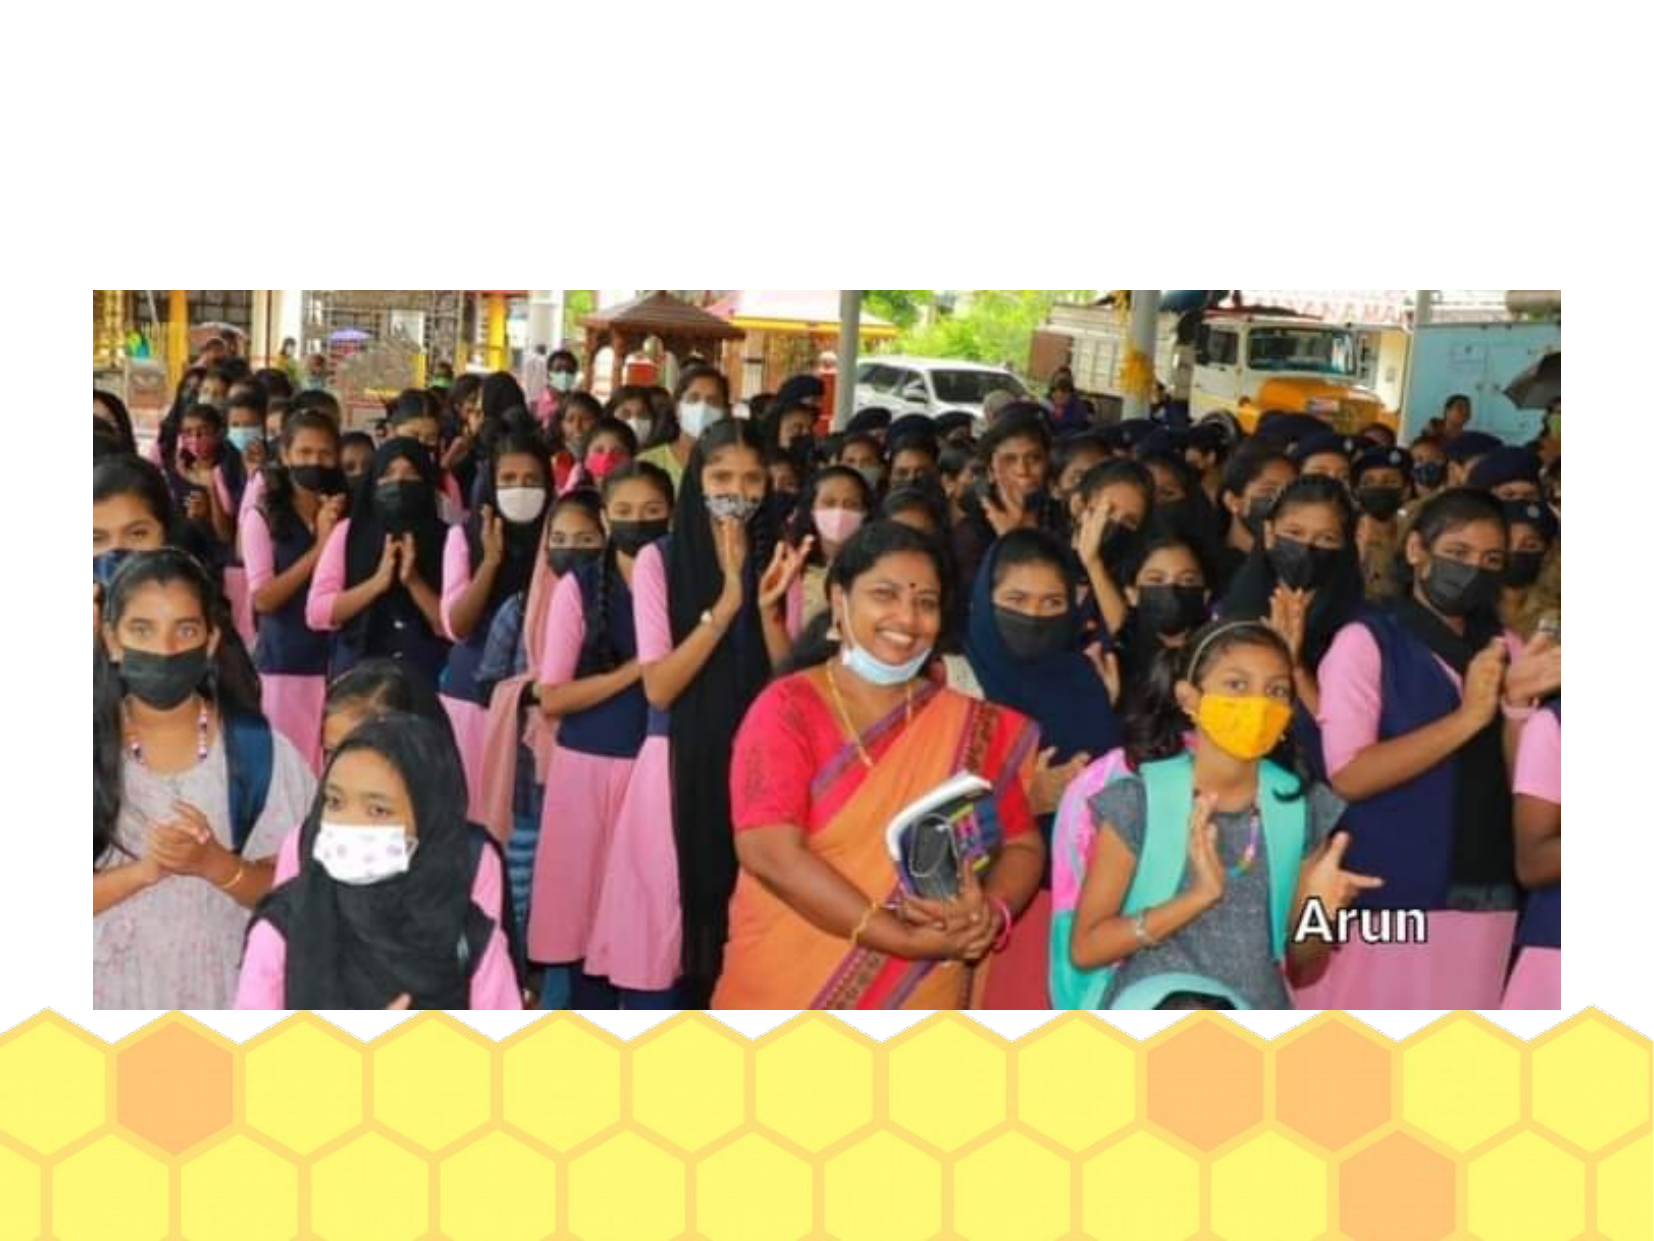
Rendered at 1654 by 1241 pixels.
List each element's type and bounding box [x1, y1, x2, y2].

picture [0, 290, 1654, 1241]
